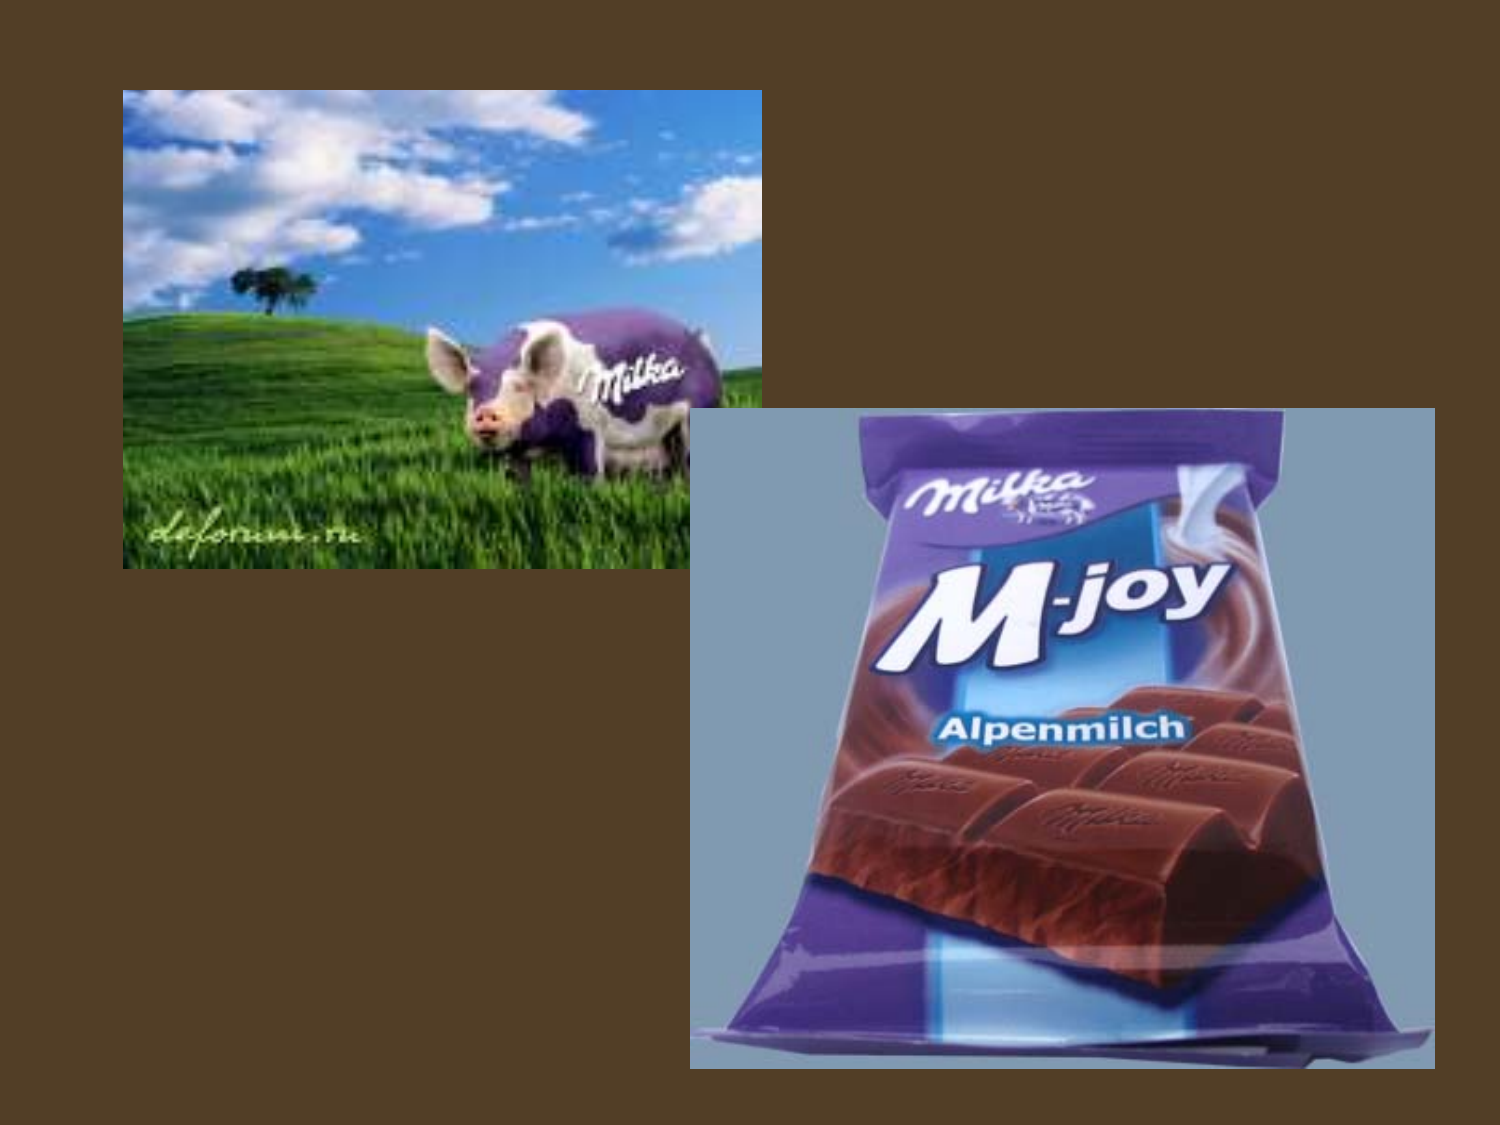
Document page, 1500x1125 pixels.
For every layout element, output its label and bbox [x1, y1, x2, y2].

picture [123, 90, 1435, 1069]
